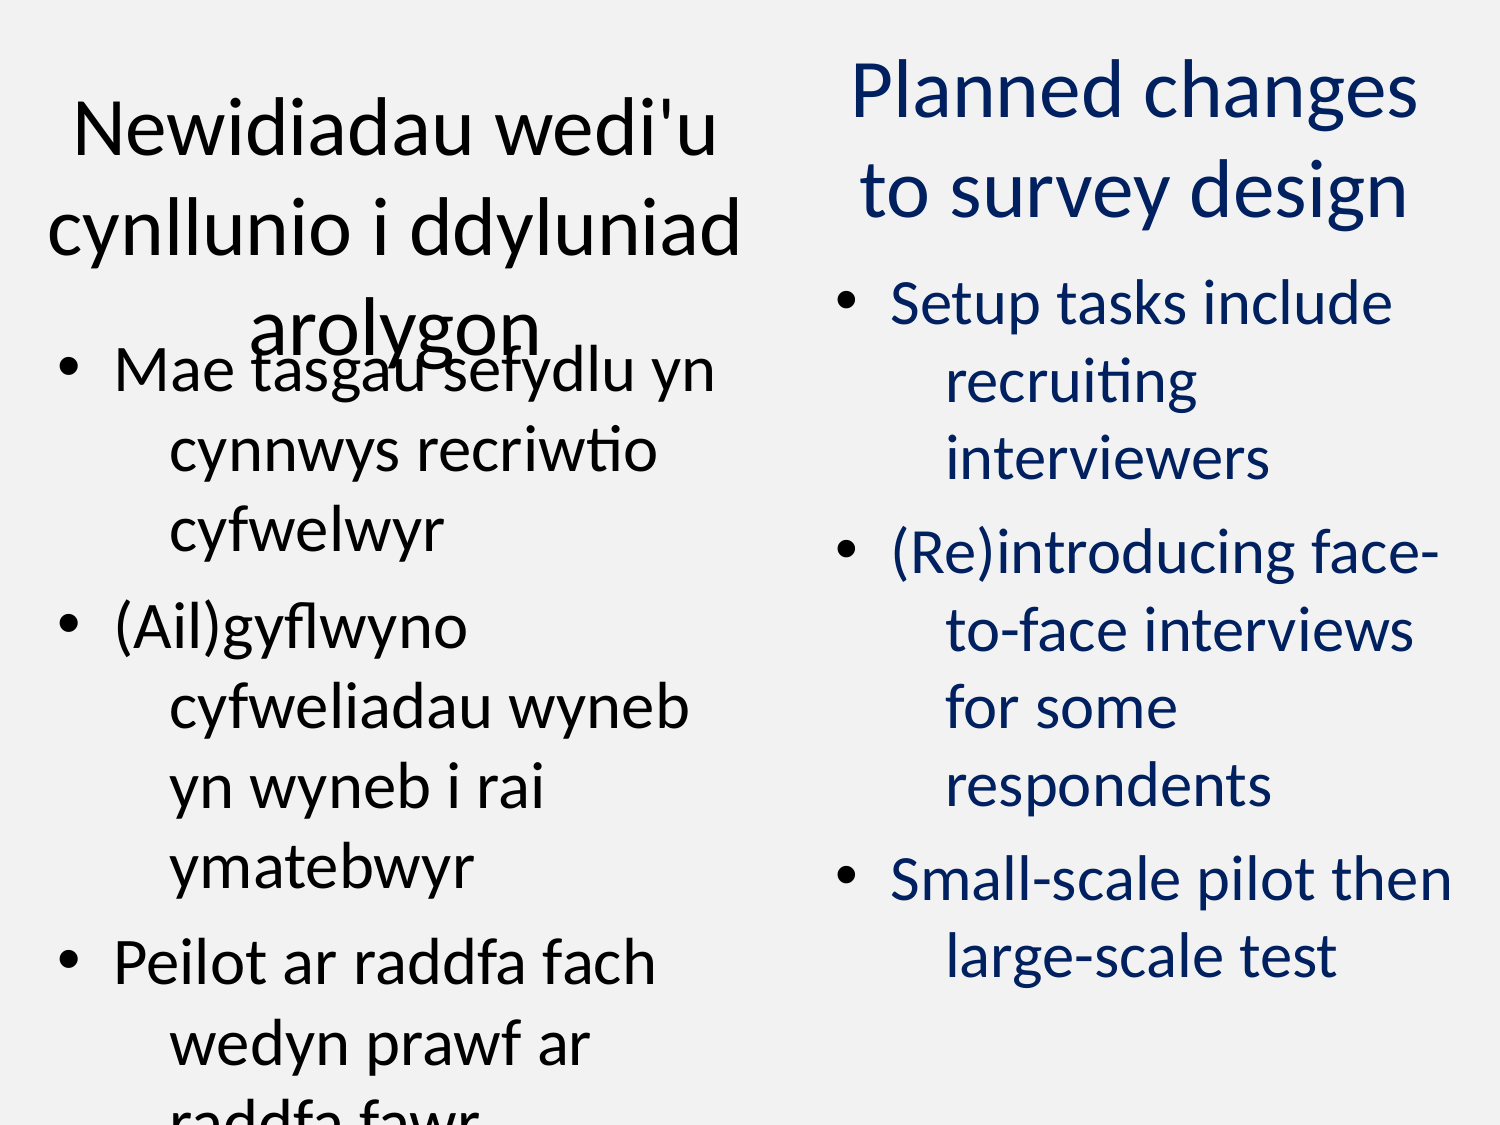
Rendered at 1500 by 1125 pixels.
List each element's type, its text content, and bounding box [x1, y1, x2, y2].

title Planned changes to survey design [797, 26, 1473, 214]
text_box Mae tasgau sefydlu yn cynnwys recriwtio cyfwelwyr (Ail)gyflwyno cyfweliadau wyneb yn wyneb i rai ymatebwyr Peilot ar raddfa fach wedyn prawf ar raddfa fawr [42, 317, 750, 1061]
list Setup tasks include recruiting interviewers (Re)introducing face-to-face interviews for some respondents Small-scale pilot then large-scale test [820, 252, 1473, 1061]
text_box Newidiadau wedi'u cynllunio i ddyluniad arolygon [0, 64, 821, 253]
